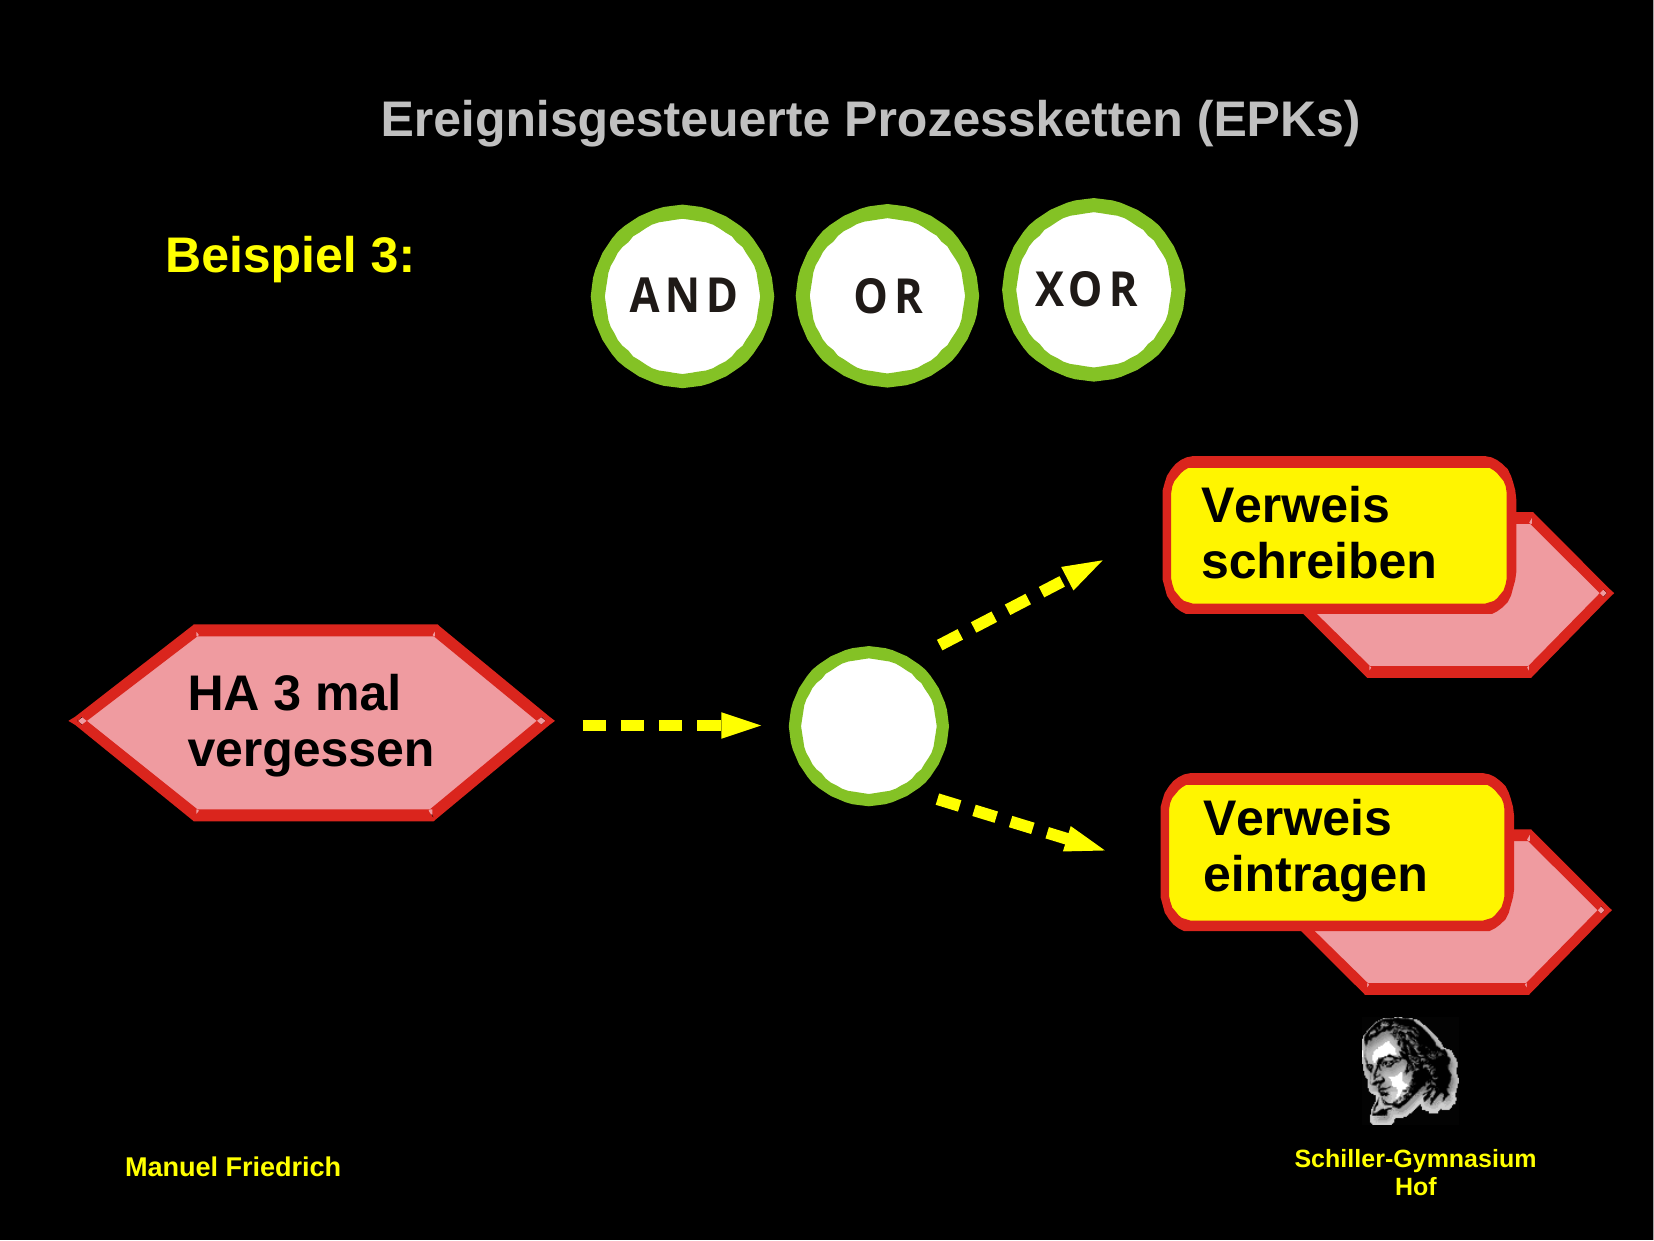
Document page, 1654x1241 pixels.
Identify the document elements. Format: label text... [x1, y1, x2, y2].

chart [1155, 767, 1617, 1001]
text_box Manuel Friedrich [124, 1151, 351, 1184]
text_box Verweis eintragen [1203, 790, 1452, 913]
text_box Schiller-Gymnasium Hof [1294, 1145, 1547, 1205]
text_box Beispiel 3: [165, 227, 430, 289]
chart [586, 199, 779, 393]
chart [997, 193, 1191, 387]
text_box Ereignisgesteuerte Prozessketten (EPKs) [380, 91, 1391, 153]
picture [1362, 1017, 1459, 1125]
text_box HA 3 mal vergessen [187, 665, 444, 788]
chart [784, 641, 954, 811]
text_box Verweis schreiben [1201, 477, 1447, 600]
chart [1157, 450, 1619, 684]
chart [63, 619, 561, 827]
chart [790, 199, 984, 393]
